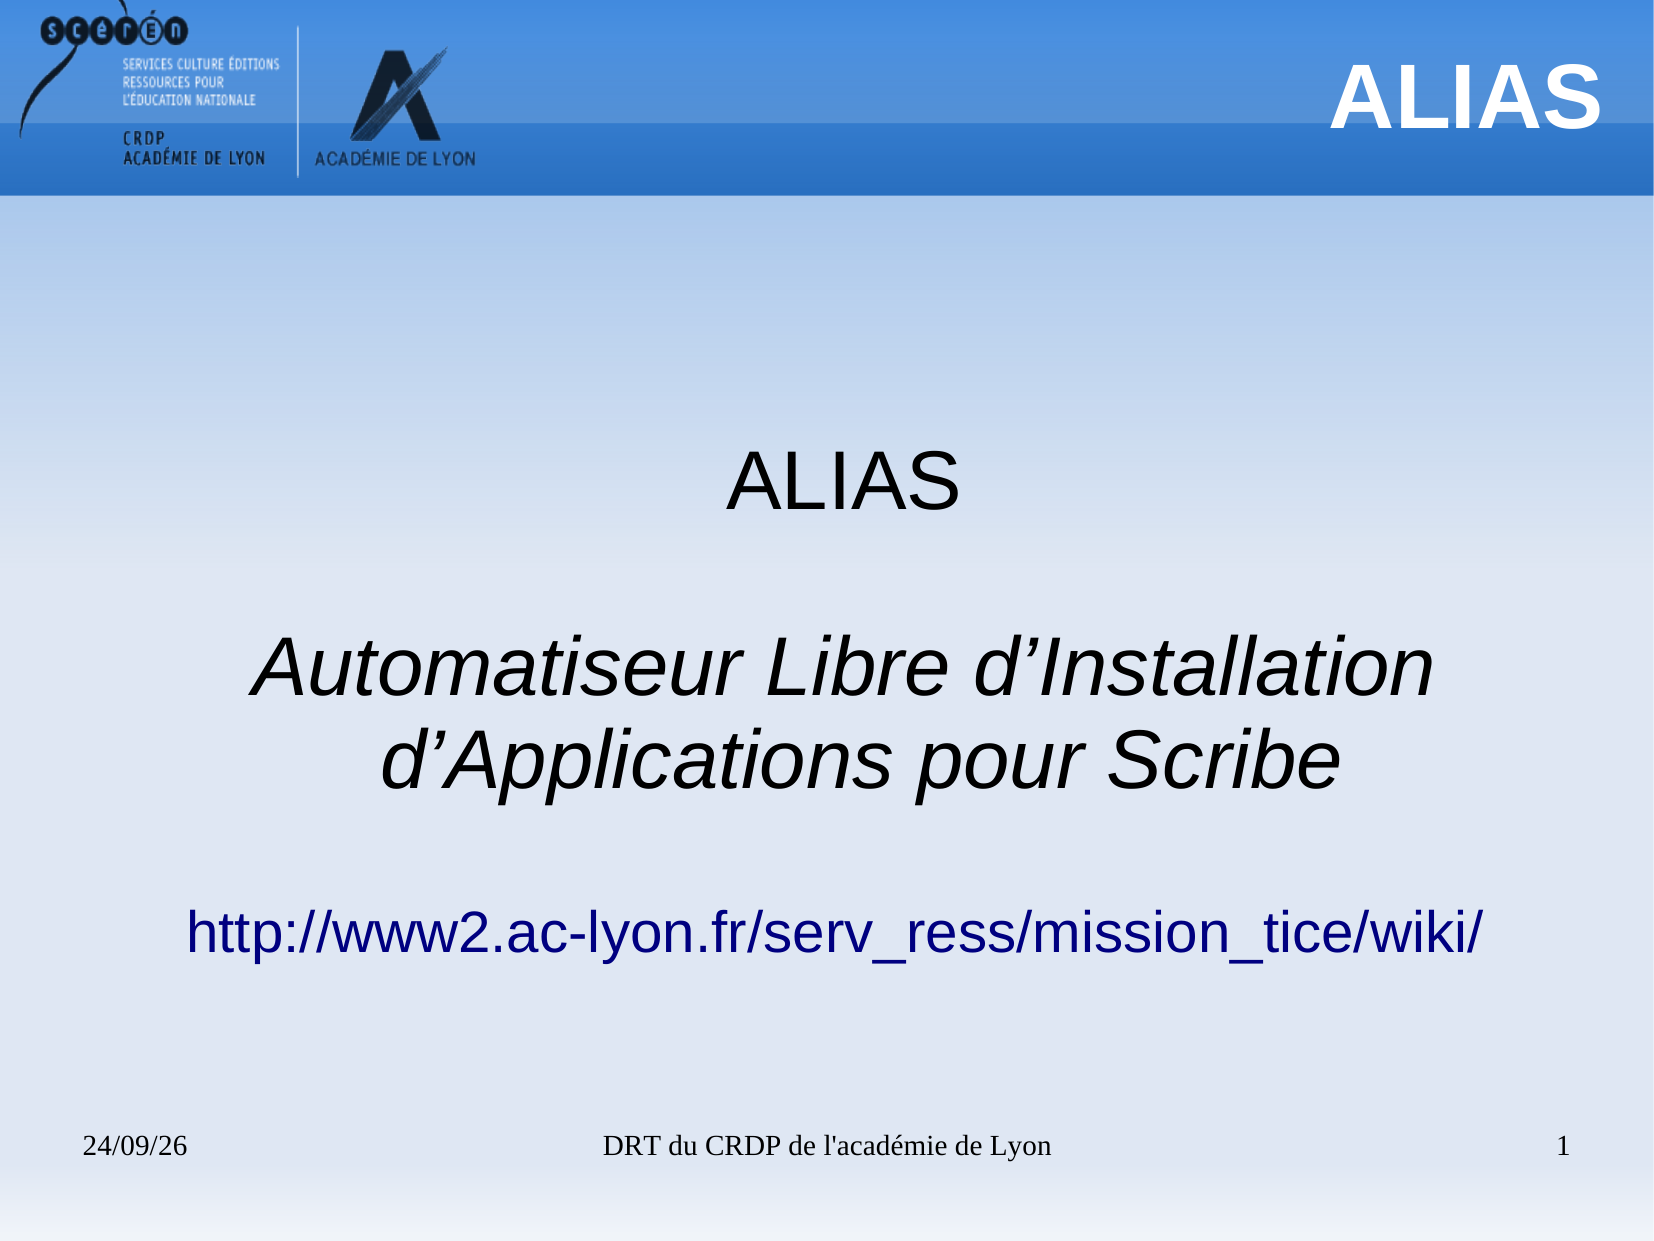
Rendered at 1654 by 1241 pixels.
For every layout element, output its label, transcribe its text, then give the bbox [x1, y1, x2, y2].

subtitle ALIAS Automatiseur Libre d’Installation d’Applications pour Scribe http://www2.ac-lyon.fr/serv_ress/mission_tice/wiki/ [82, 290, 1571, 1109]
title [76, 0, 1565, 208]
picture [0, 0, 1654, 1241]
text_box ALIAS [1299, 45, 1605, 148]
